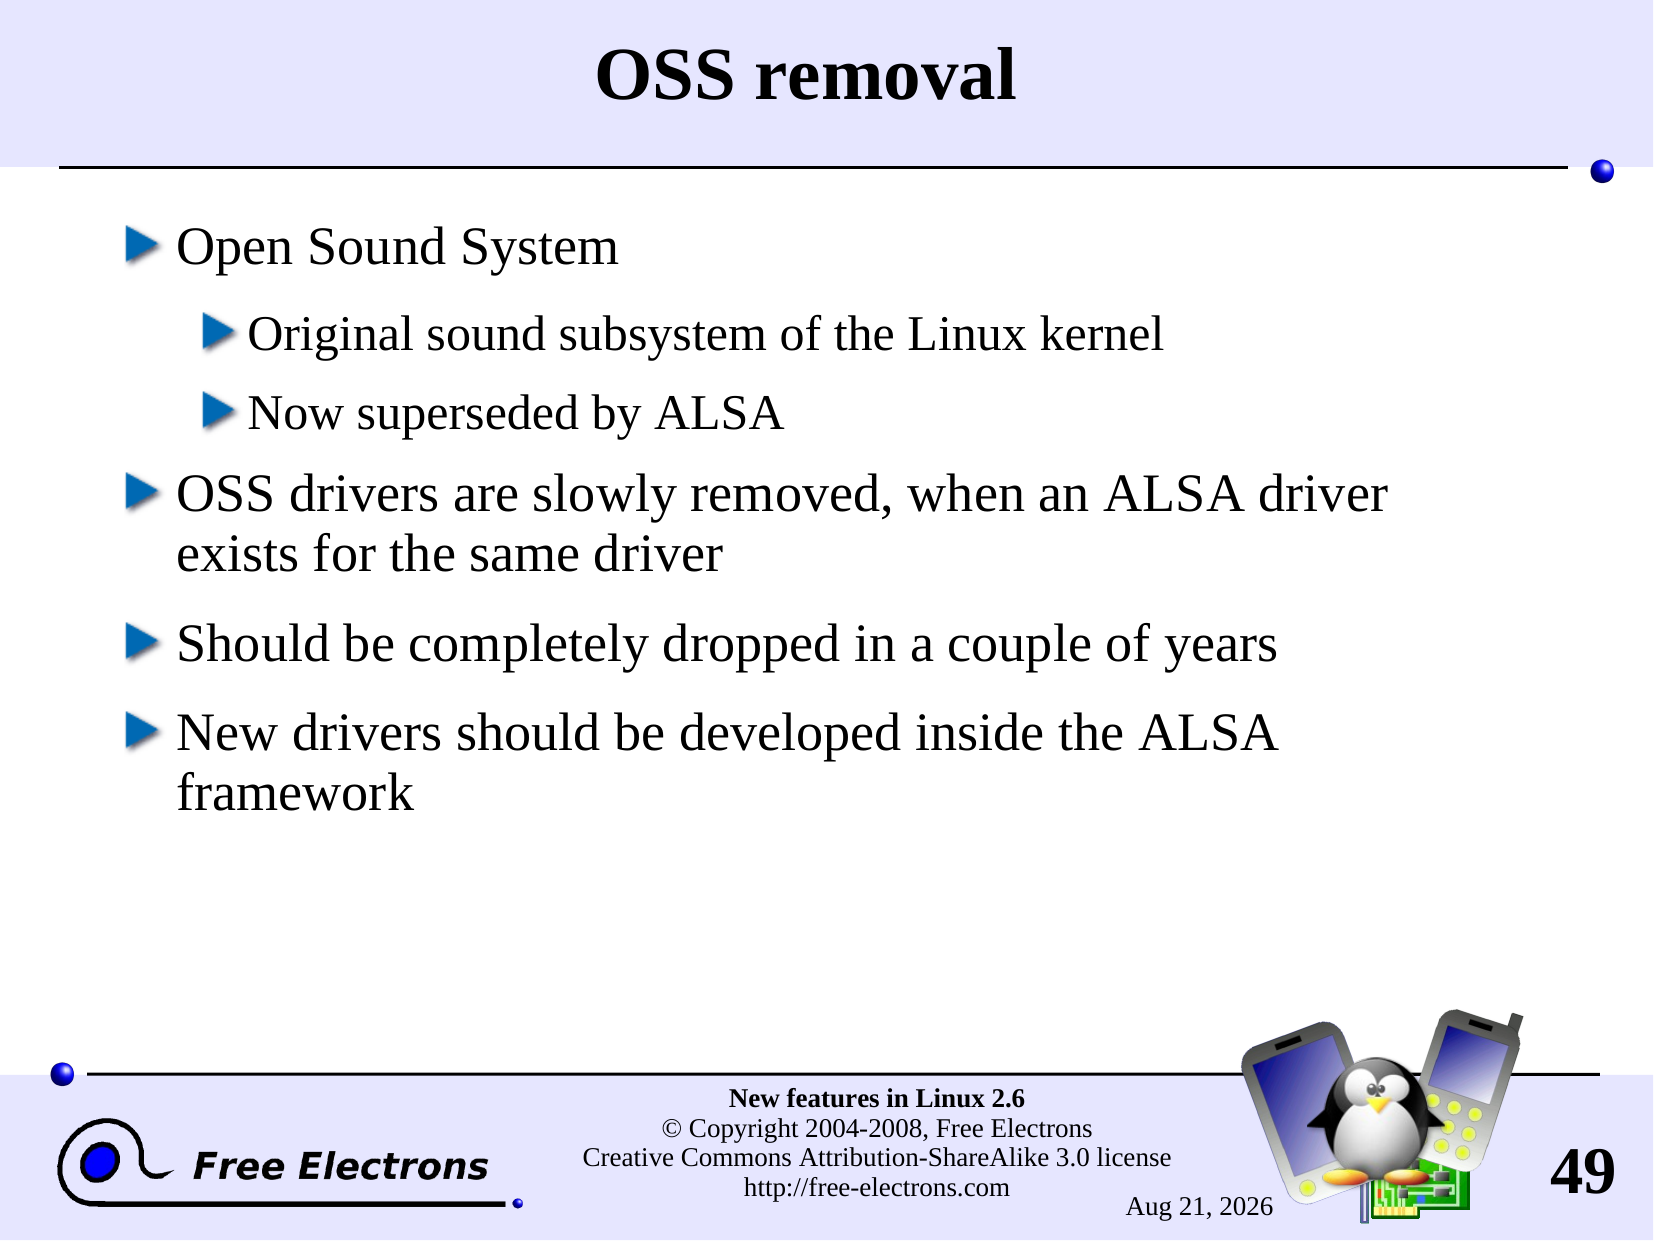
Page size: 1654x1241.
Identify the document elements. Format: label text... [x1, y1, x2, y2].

picture [50, 1107, 527, 1216]
picture [1231, 1007, 1538, 1241]
title OSS removal [60, 25, 1551, 124]
list Open Sound System Original sound subsystem of the Linux kernel Now superseded by ALSA OSS drivers are slowly removed, when an ALSA driver exists for the same driver Should be completely dropped in a couple of years New drivers should be developed inside the ALSA framework [105, 216, 1518, 1066]
